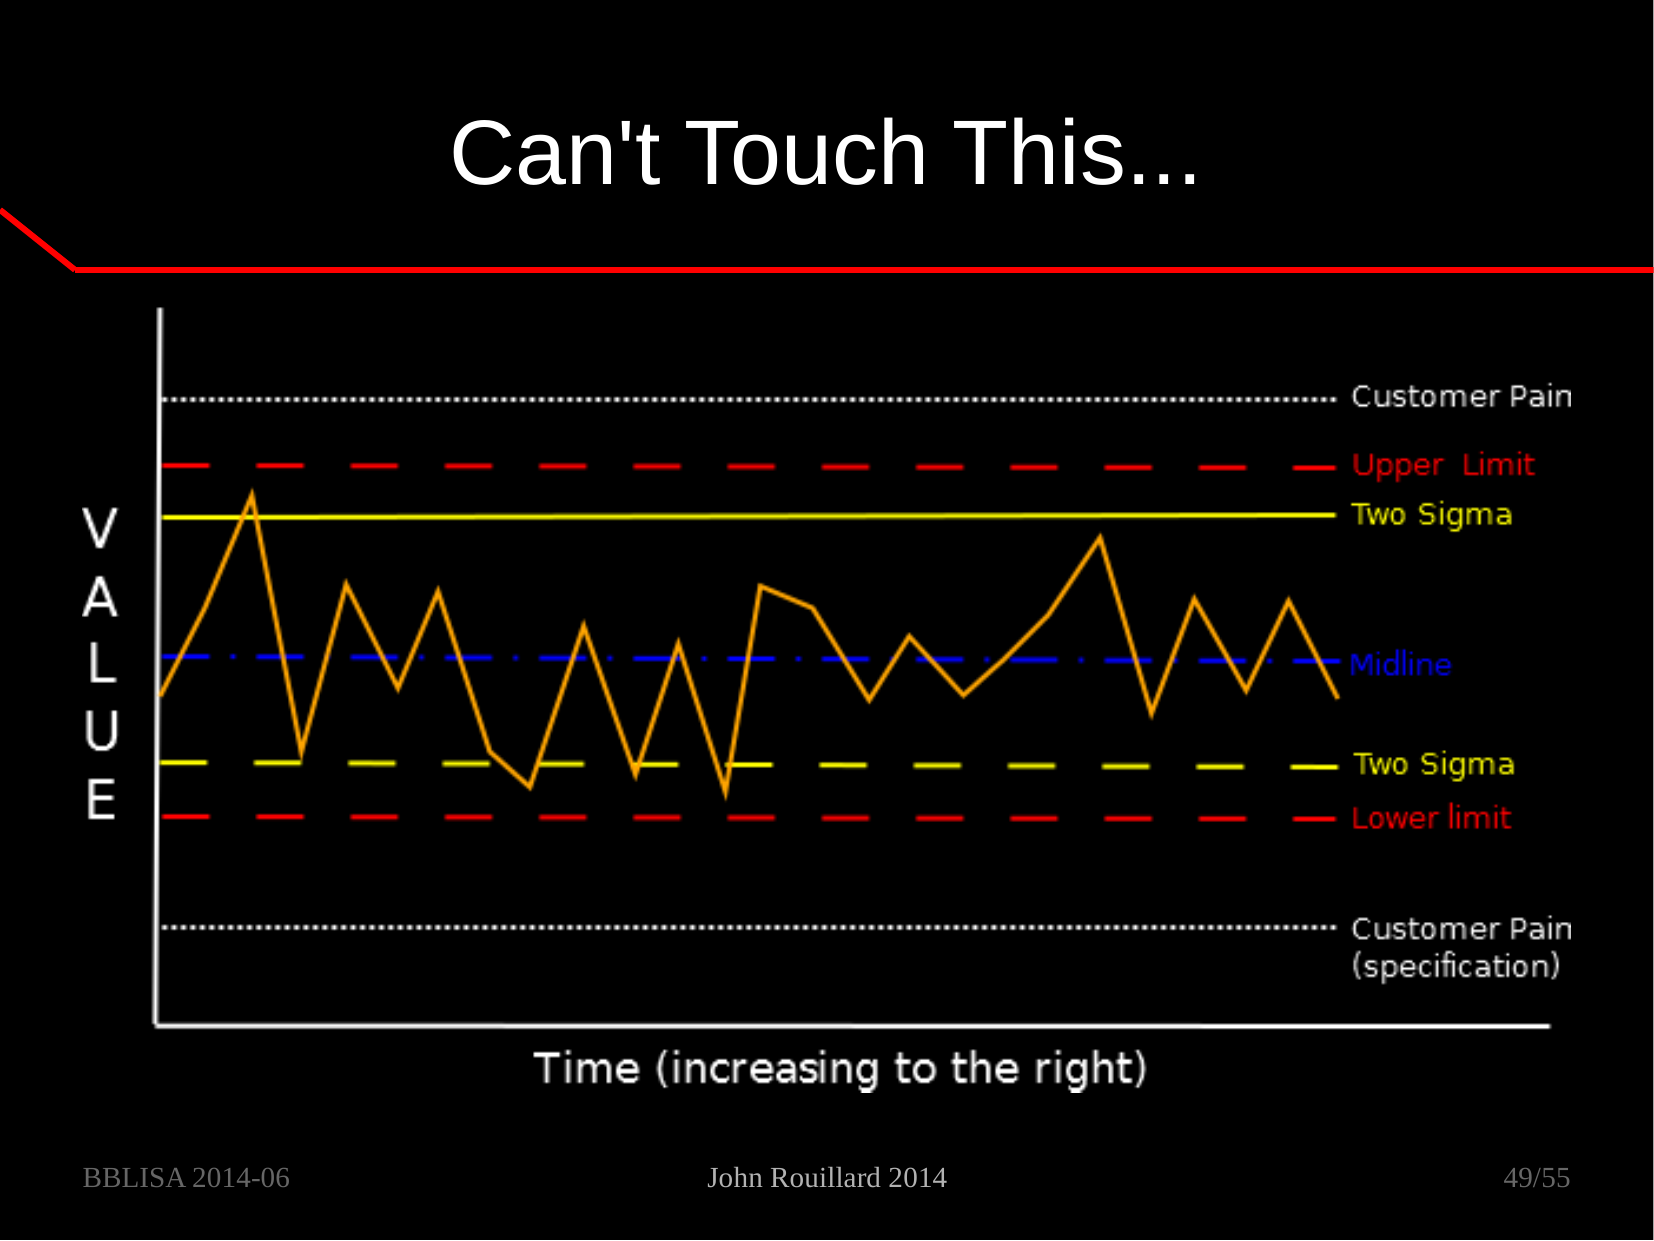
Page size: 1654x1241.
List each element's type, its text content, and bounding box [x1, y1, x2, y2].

title Can't Touch This... [82, 49, 1571, 257]
picture [82, 306, 1571, 1094]
